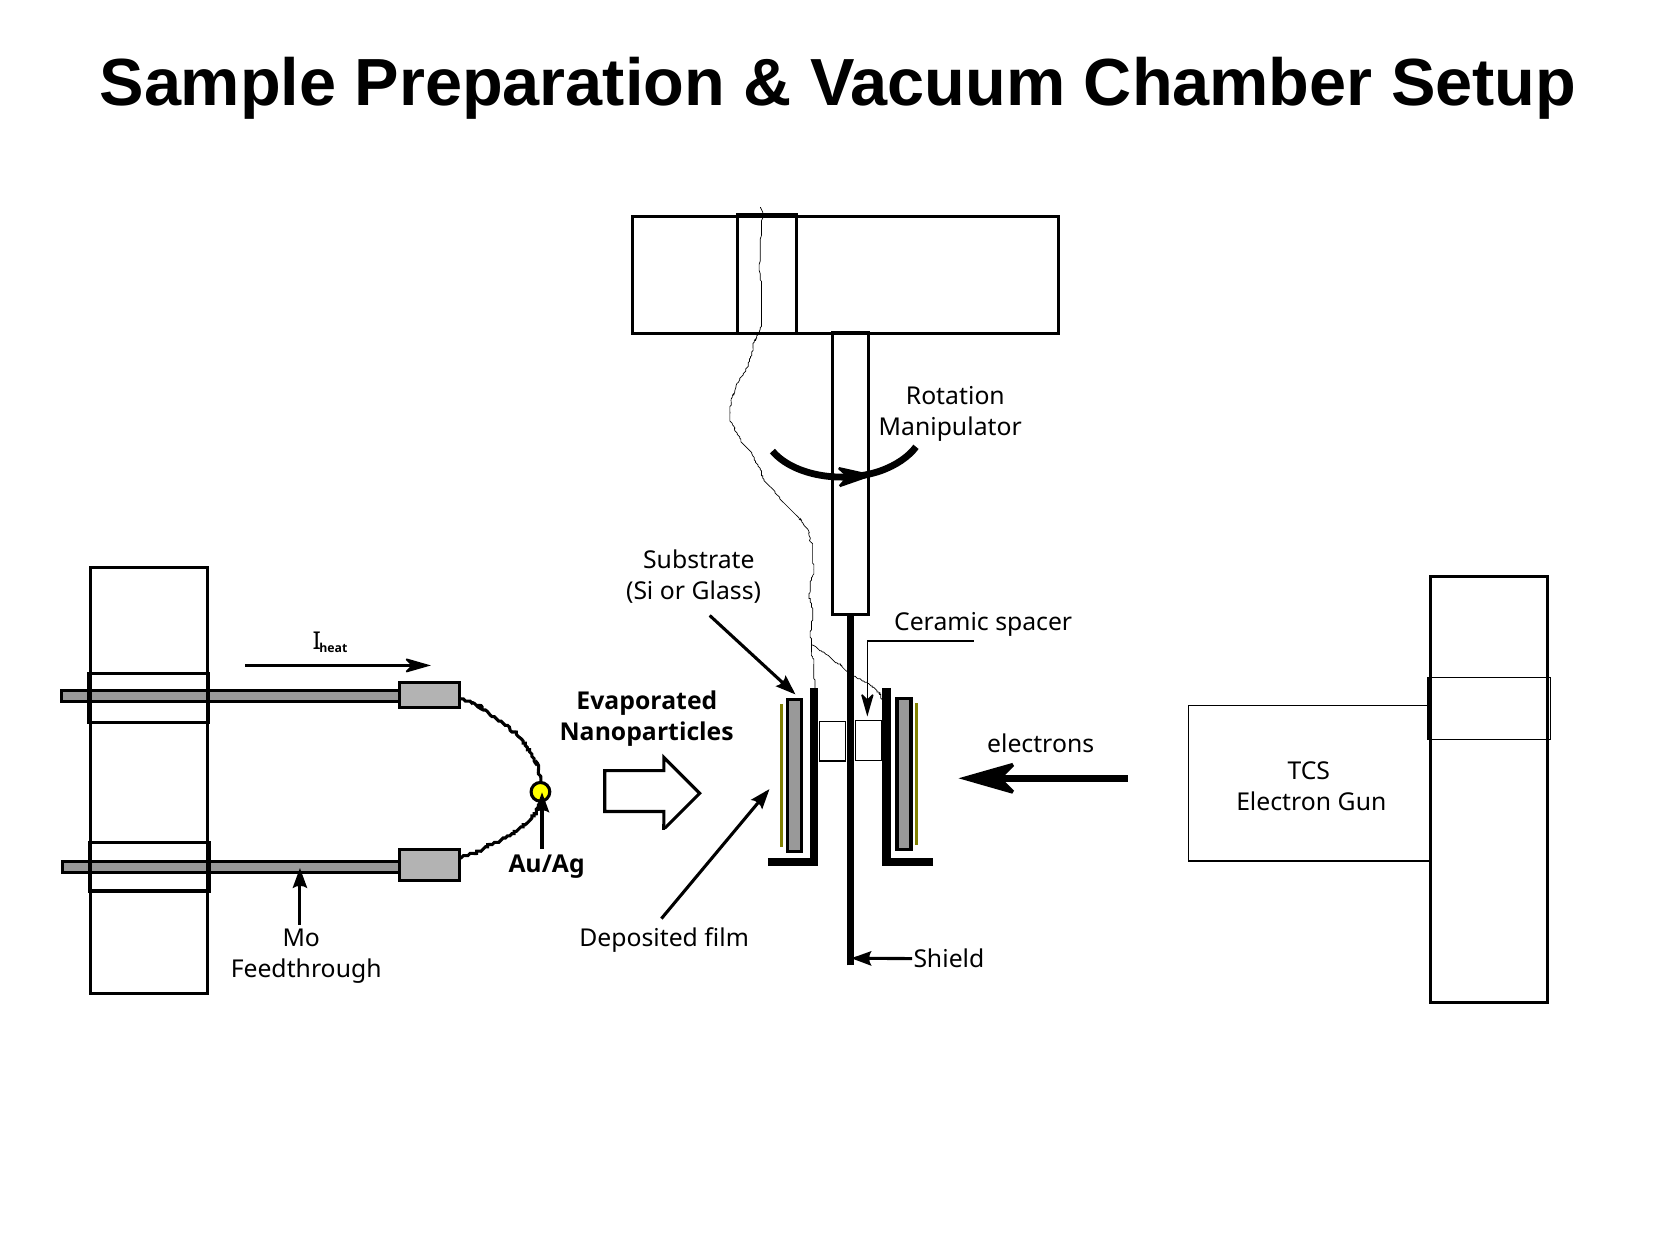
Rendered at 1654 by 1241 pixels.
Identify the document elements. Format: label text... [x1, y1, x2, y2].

picture [59, 207, 1552, 1004]
title Sample Preparation & Vacuum Chamber Setup [94, 0, 1583, 166]
